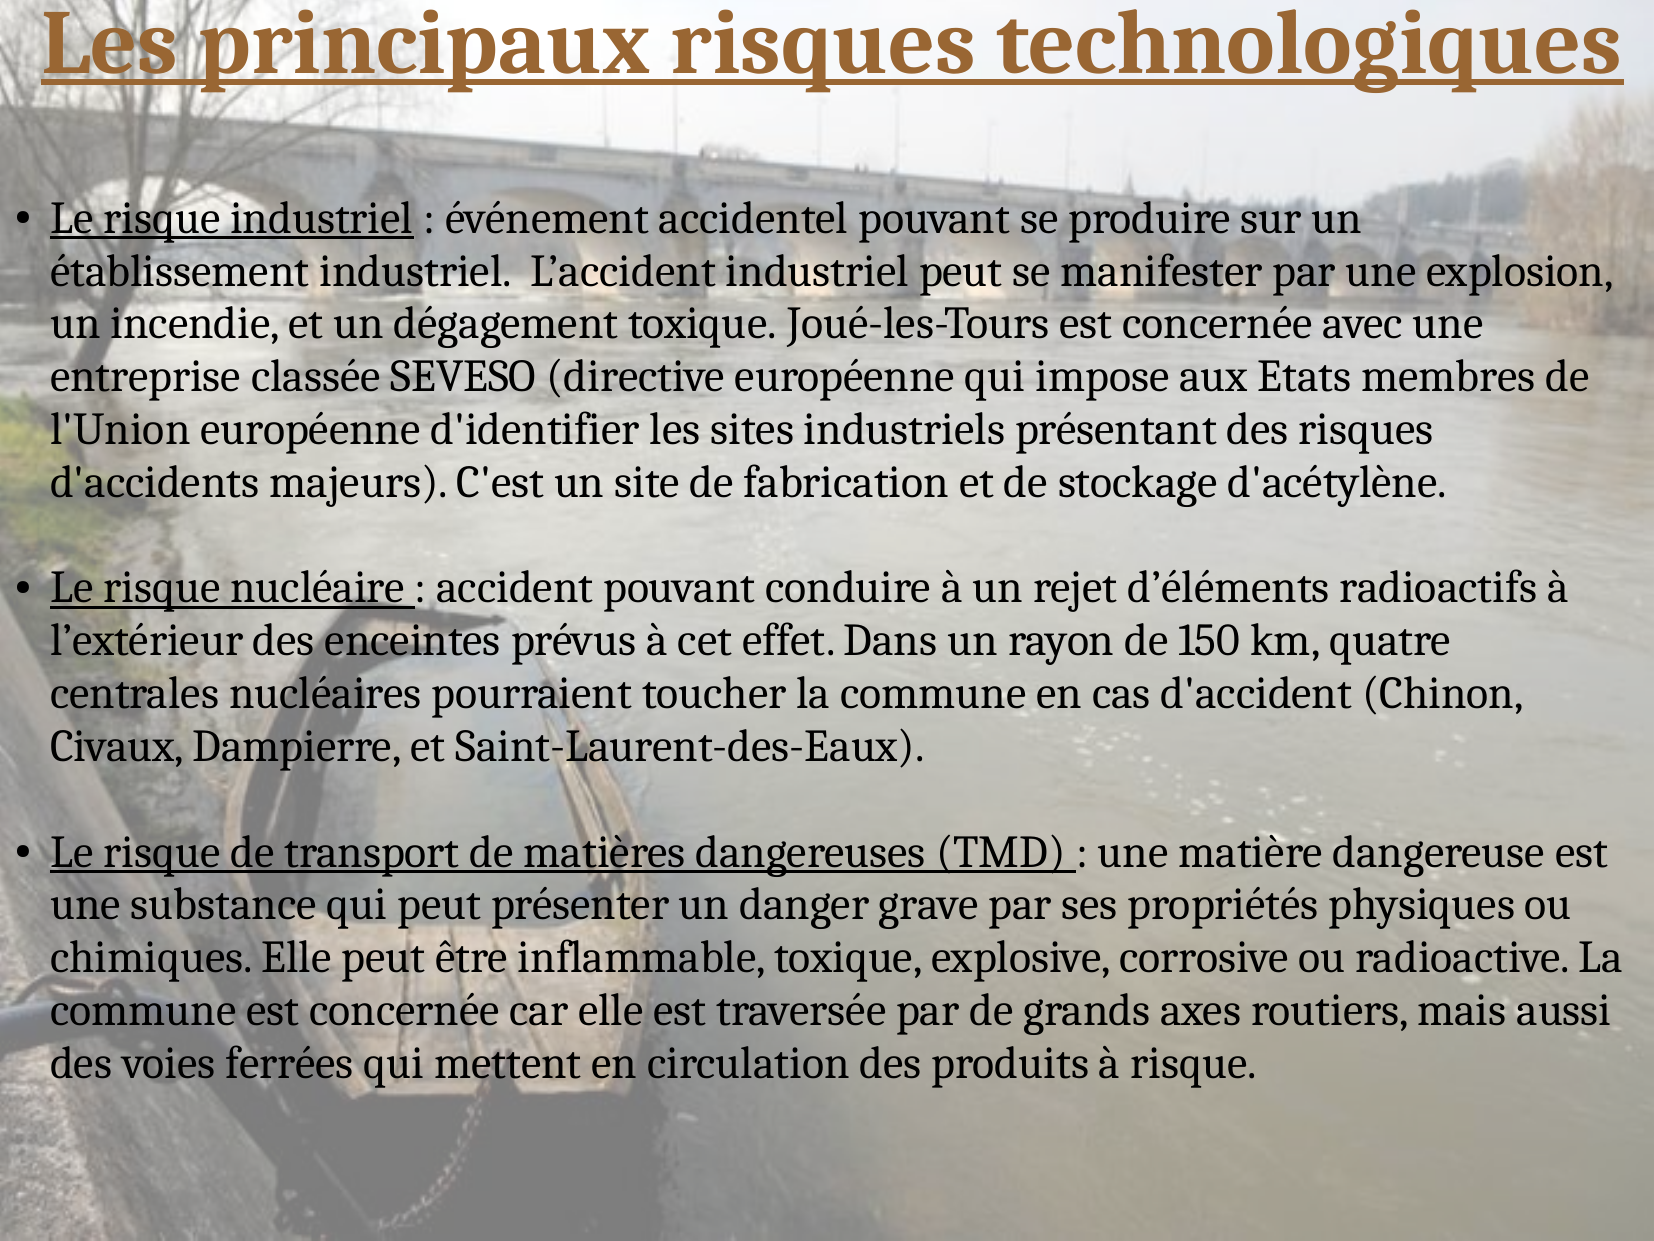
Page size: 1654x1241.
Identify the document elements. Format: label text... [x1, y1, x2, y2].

title Les principaux risques technologiques [0, 0, 1654, 154]
picture [0, 154, 1654, 1241]
text_box Le risque industriel : événement accidentel pouvant se produire sur un établissement industriel. L’accident industriel peut se manifester par une explosion, un incendie, et un dégagement toxique. Joué-les-Tours est concernée avec une entreprise classée SEVESO (directive européenne qui impose aux Etats membres de l'Union européenne d'identifier les sites industriels présentant des risques d'accidents majeurs). C'est un site de fabrication et de stockage d'acétylène. Le risque nucléaire : accident pouvant conduire à un rejet d’éléments radioactifs à l’extérieur des enceintes prévus à cet effet. Dans un rayon de 150 km, quatre centrales nucléaires pourraient toucher la commune en cas d'accident (Chinon, Civaux, Dampierre, et Saint-Laurent-des-Eaux). Le risque de transport de matières dangereuses (TMD) : une matière dangereuse est une substance qui peut présenter un danger grave par ses propriétés physiques ou chimiques. Elle peut être inflammable, toxique, explosive, corrosive ou radioactive. La commune est concernée car elle est traversée par de grands axes routiers, mais aussi des voies ferrées qui mettent en circulation des produits à risque. [0, 184, 1642, 1241]
